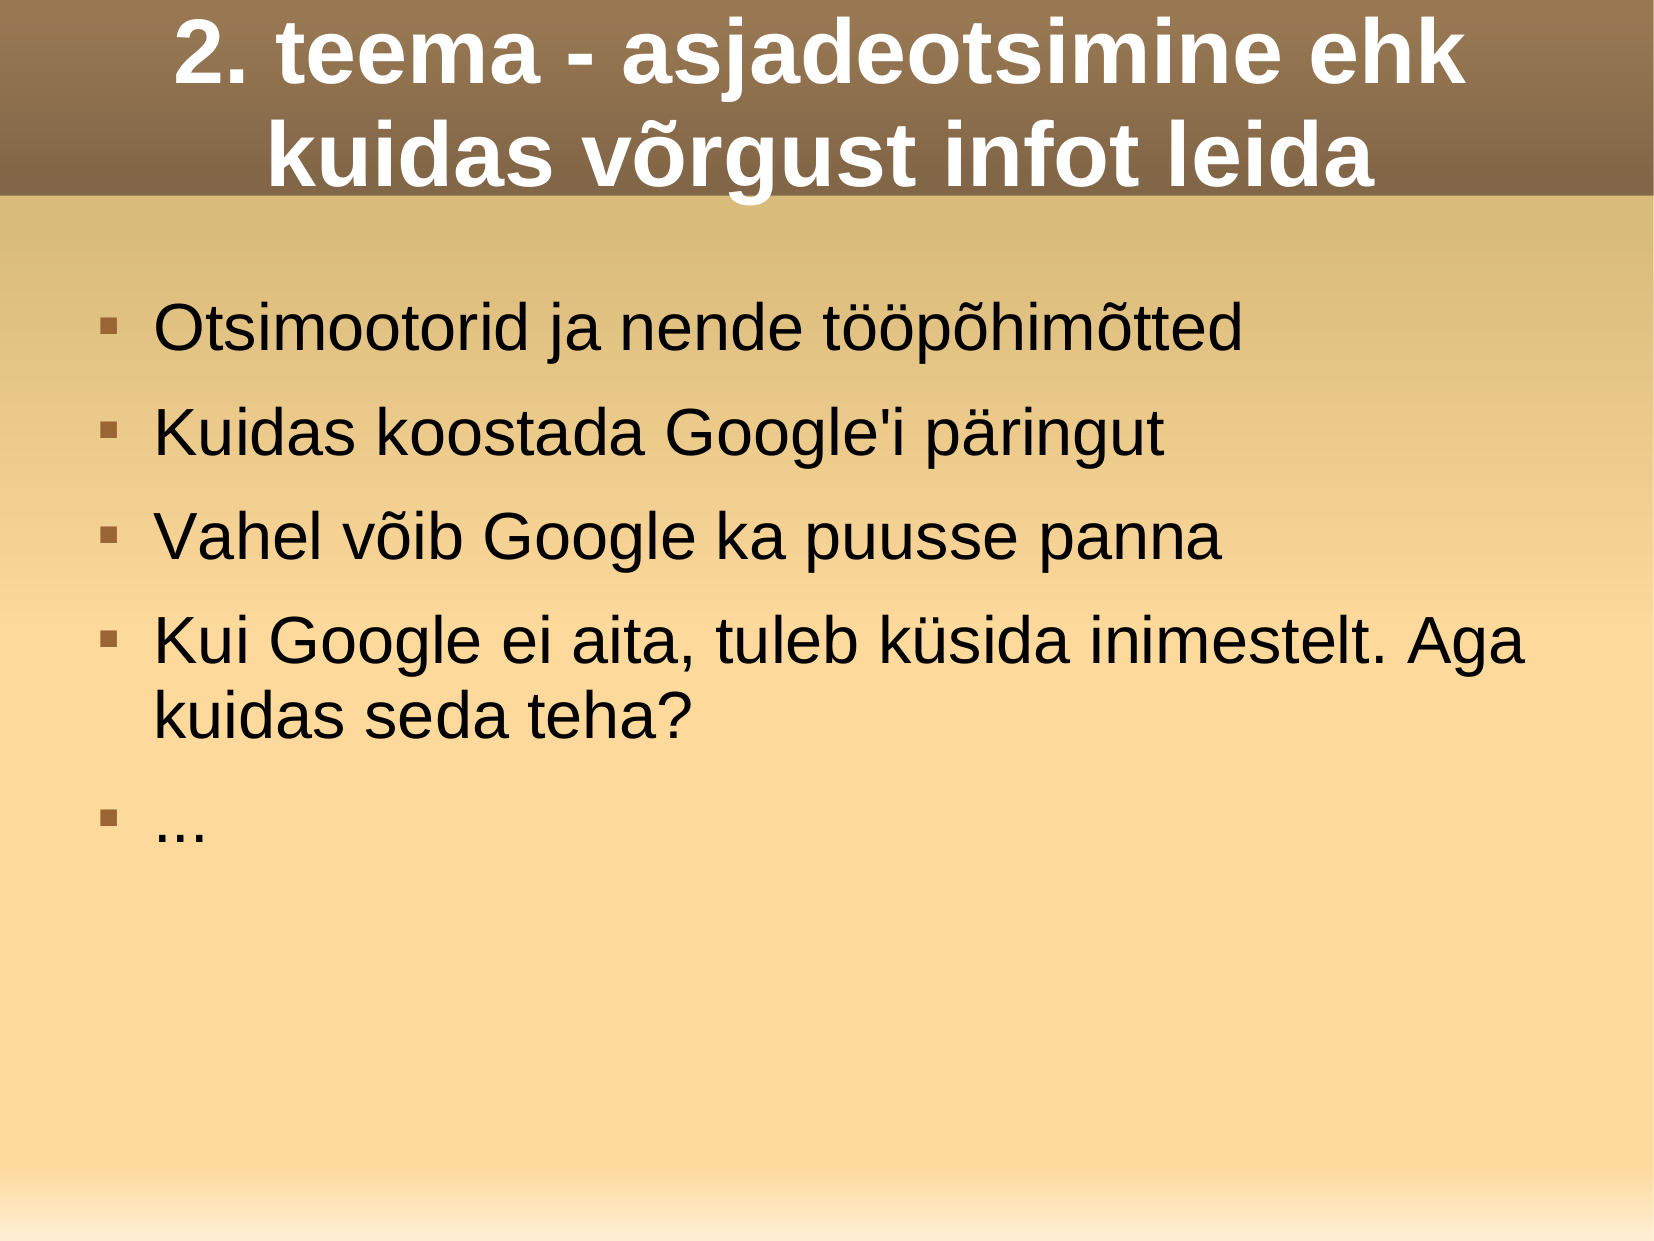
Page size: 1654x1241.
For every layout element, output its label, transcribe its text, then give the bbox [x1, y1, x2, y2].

picture [0, 0, 1654, 1241]
title 2. teema - asjadeotsimine ehk kuidas võrgust infot leida [76, 1, 1565, 207]
list Otsimootorid ja nende tööpõhimõtted Kuidas koostada Google'i päringut Vahel võib Google ka puusse panna Kui Google ei aita, tuleb küsida inimestelt. Aga kuidas seda teha? ... [82, 290, 1571, 1094]
